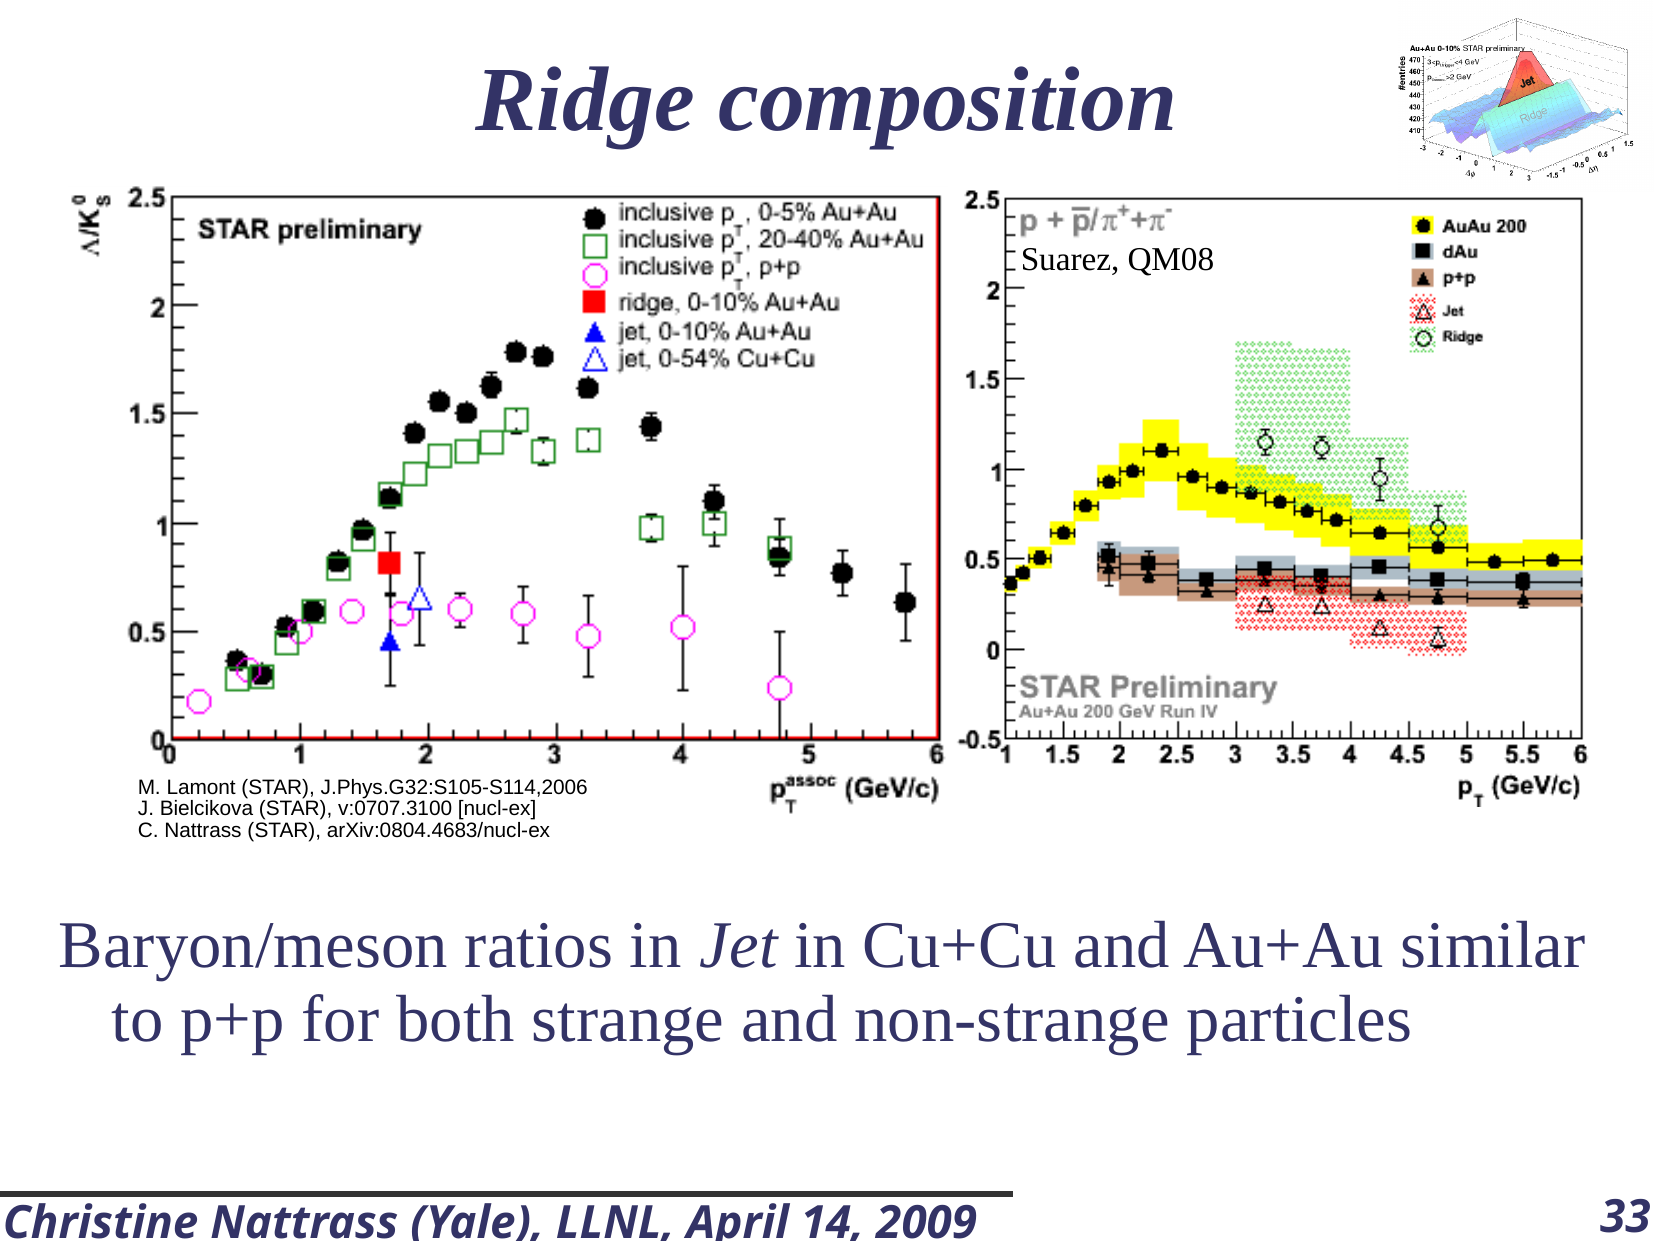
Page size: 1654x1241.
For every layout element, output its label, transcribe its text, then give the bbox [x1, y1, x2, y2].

list Baryon/meson ratios in Jet in Cu+Cu and Au+Au similar to p+p for both strange and non-strange particles [41, 907, 1654, 1060]
picture [68, 0, 1654, 816]
text_box M. Lamont (STAR), J.Phys.G32:S105-S114,2006 J. Bielcikova (STAR), v:0707.3100 [nucl-ex] C. Nattrass (STAR), arXiv:0804.4683/nucl-ex [123, 769, 724, 820]
title Ridge composition [82, 0, 1571, 204]
text_box Suarez, QM08 [1006, 232, 1307, 285]
